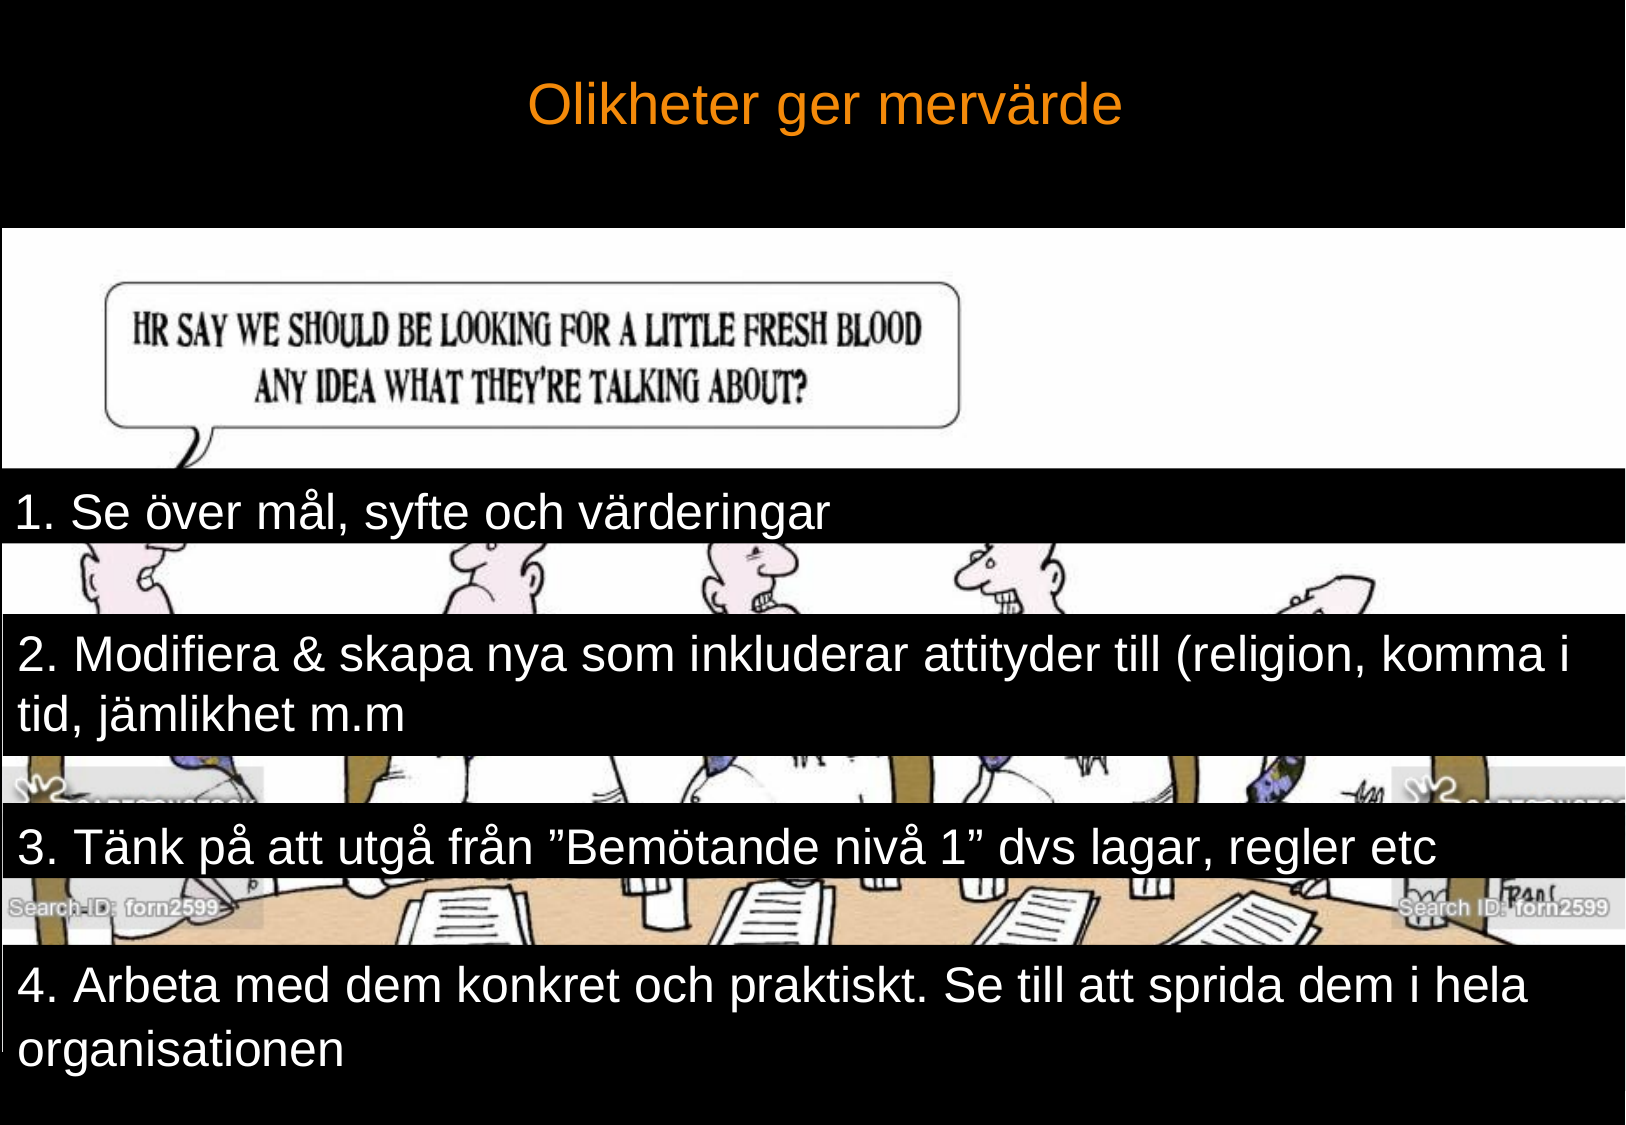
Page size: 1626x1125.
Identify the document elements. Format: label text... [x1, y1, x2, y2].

picture [2, 544, 1626, 614]
text_box 3. Tänk på att utgå från ”Bemötande nivå 1” dvs lagar, regler etc [2, 803, 1626, 879]
text_box 2. Modifiera & skapa nya som inkluderar attityder till (religion, komma i tid, jämlikhet m.m [2, 614, 1626, 756]
text_box Olikheter ger mervärde [496, 59, 1182, 135]
text_box 1. Se över mål, syfte och värderingar [0, 468, 1626, 544]
picture [2, 756, 1626, 803]
text_box 4. Arbeta med dem konkret och praktiskt. Se till att sprida dem i hela organisationen [2, 944, 1626, 1091]
picture [2, 228, 1626, 468]
picture [2, 879, 1626, 944]
